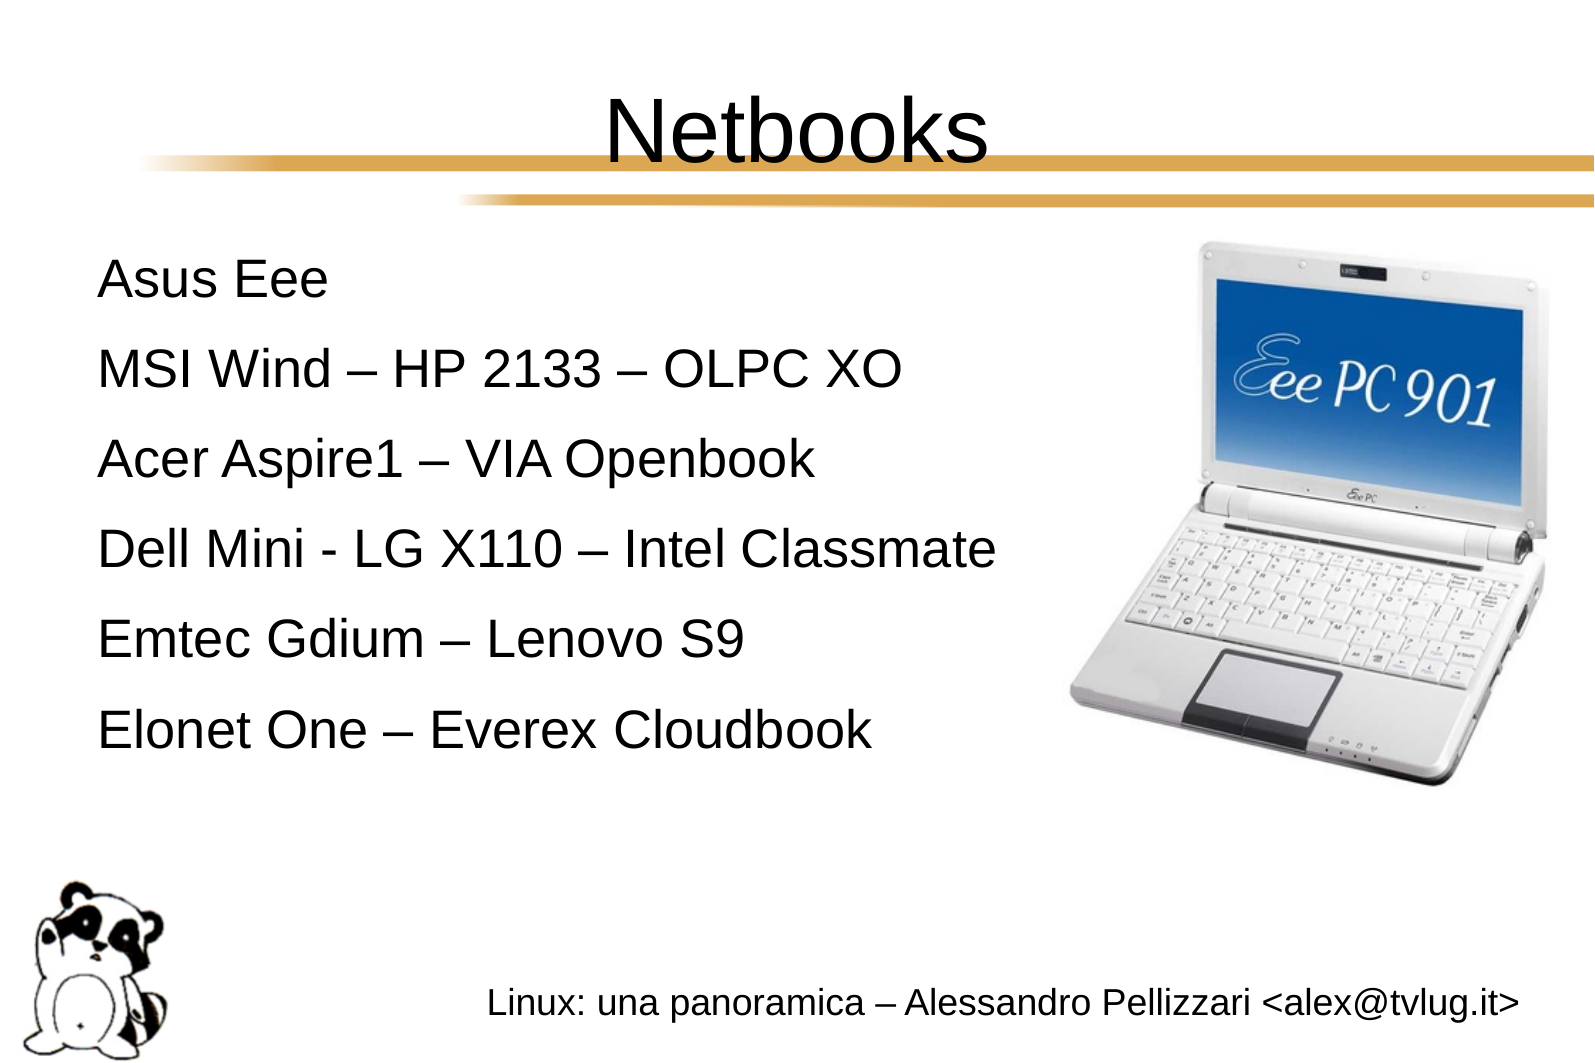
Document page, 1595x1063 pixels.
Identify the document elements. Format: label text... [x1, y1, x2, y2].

picture [0, 0, 1595, 1063]
text_box Linux: una panoramica – Alessandro Pellizzari <alex@tvlug.it> [236, 974, 1536, 1032]
title Netbooks [79, 42, 1515, 220]
list Asus Eee MSI Wind – HP 2133 – OLPC XO Acer Aspire1 – VIA Openbook Dell Mini - LG X110 – Intel Classmate Emtec Gdium – Lenovo S9 Elonet One – Everex Cloudbook [79, 248, 1515, 951]
